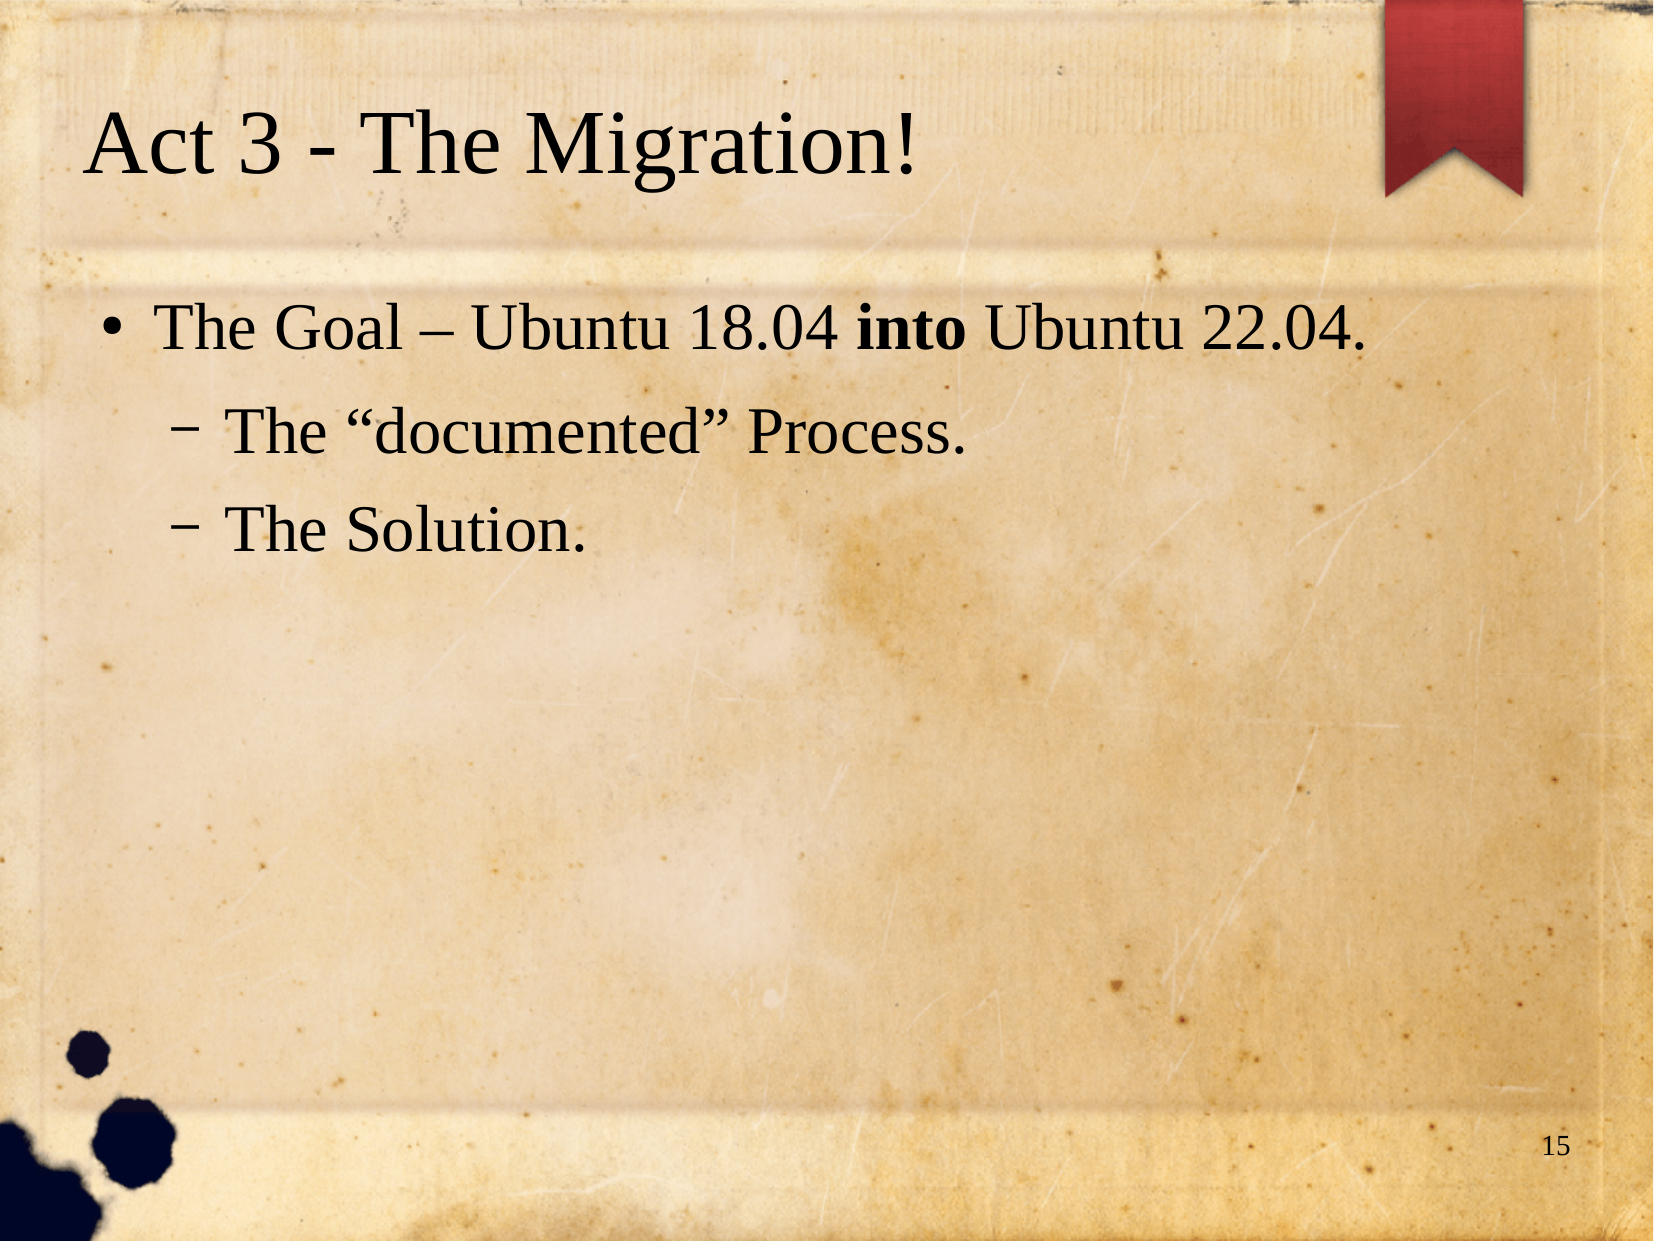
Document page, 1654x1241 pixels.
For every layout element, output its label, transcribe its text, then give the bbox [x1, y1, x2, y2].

title Act 3 - The Migration! [82, 49, 1347, 237]
picture [0, 0, 1654, 1241]
list The Goal – Ubuntu 18.04 into Ubuntu 22.04. The “documented” Process. The Solution. [82, 290, 1538, 1010]
